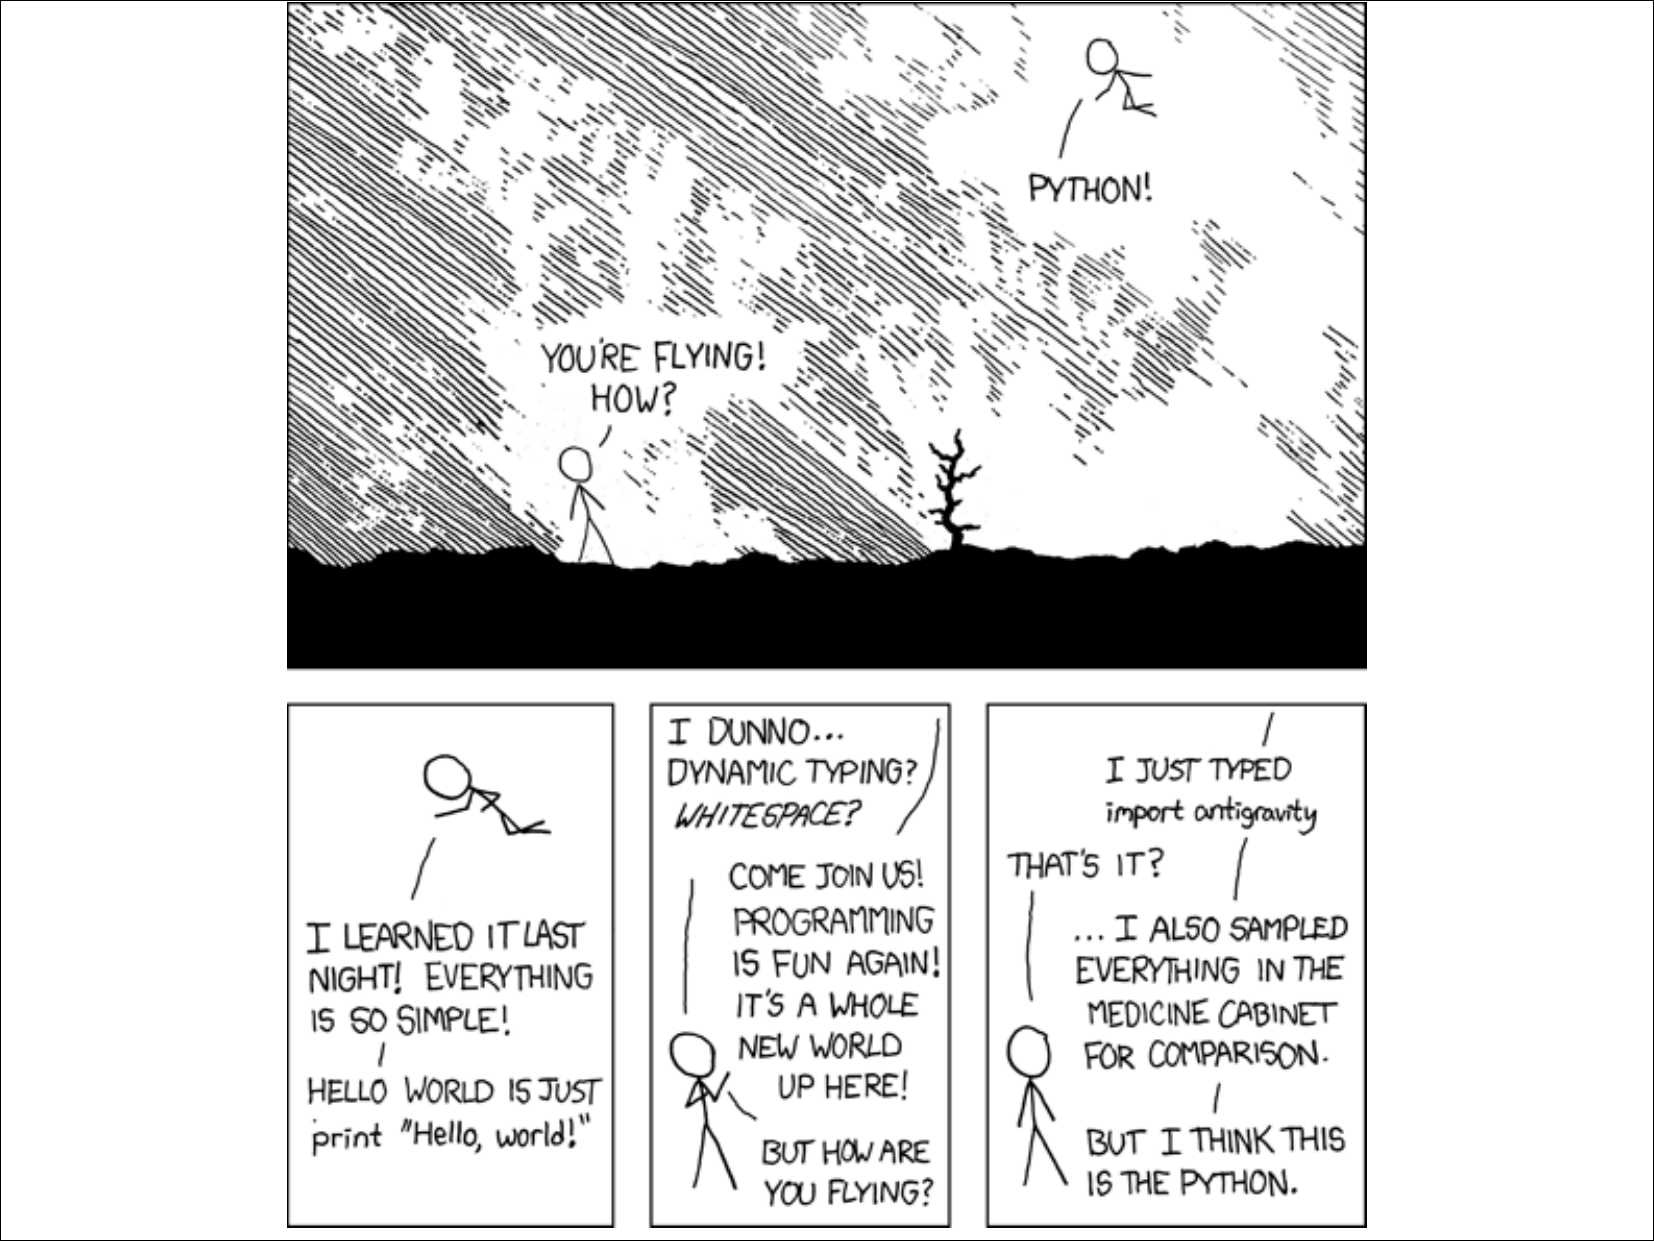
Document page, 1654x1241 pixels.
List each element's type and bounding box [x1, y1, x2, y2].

picture [287, 2, 1367, 1228]
text_box [0, 0, 1654, 1241]
